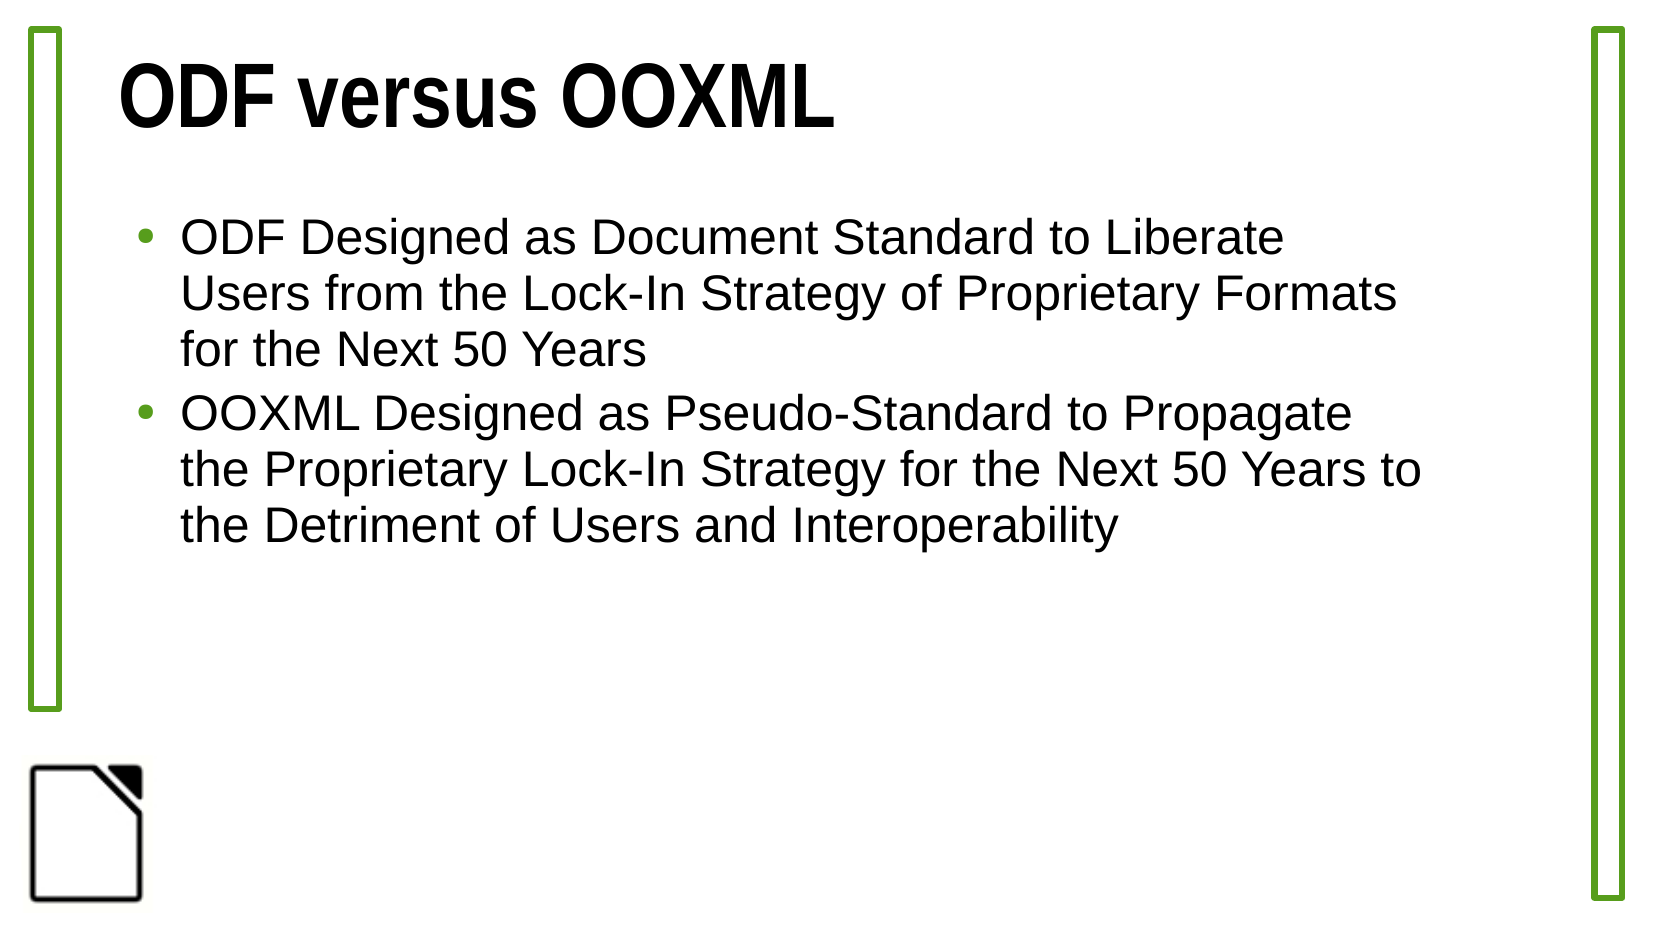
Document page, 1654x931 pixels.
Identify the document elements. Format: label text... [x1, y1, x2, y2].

list ODF Designed as Document Standard to Liberate Users from the Lock-In Strategy of Proprietary Formats for the Next 50 Years OOXML Designed as Pseudo-Standard to Propagate the Proprietary Lock-In Strategy for the Next 50 Years to the Detriment of Users and Interoperability [118, 209, 1536, 830]
picture [9, 755, 166, 913]
title ODF versus OOXML [118, 35, 1536, 154]
